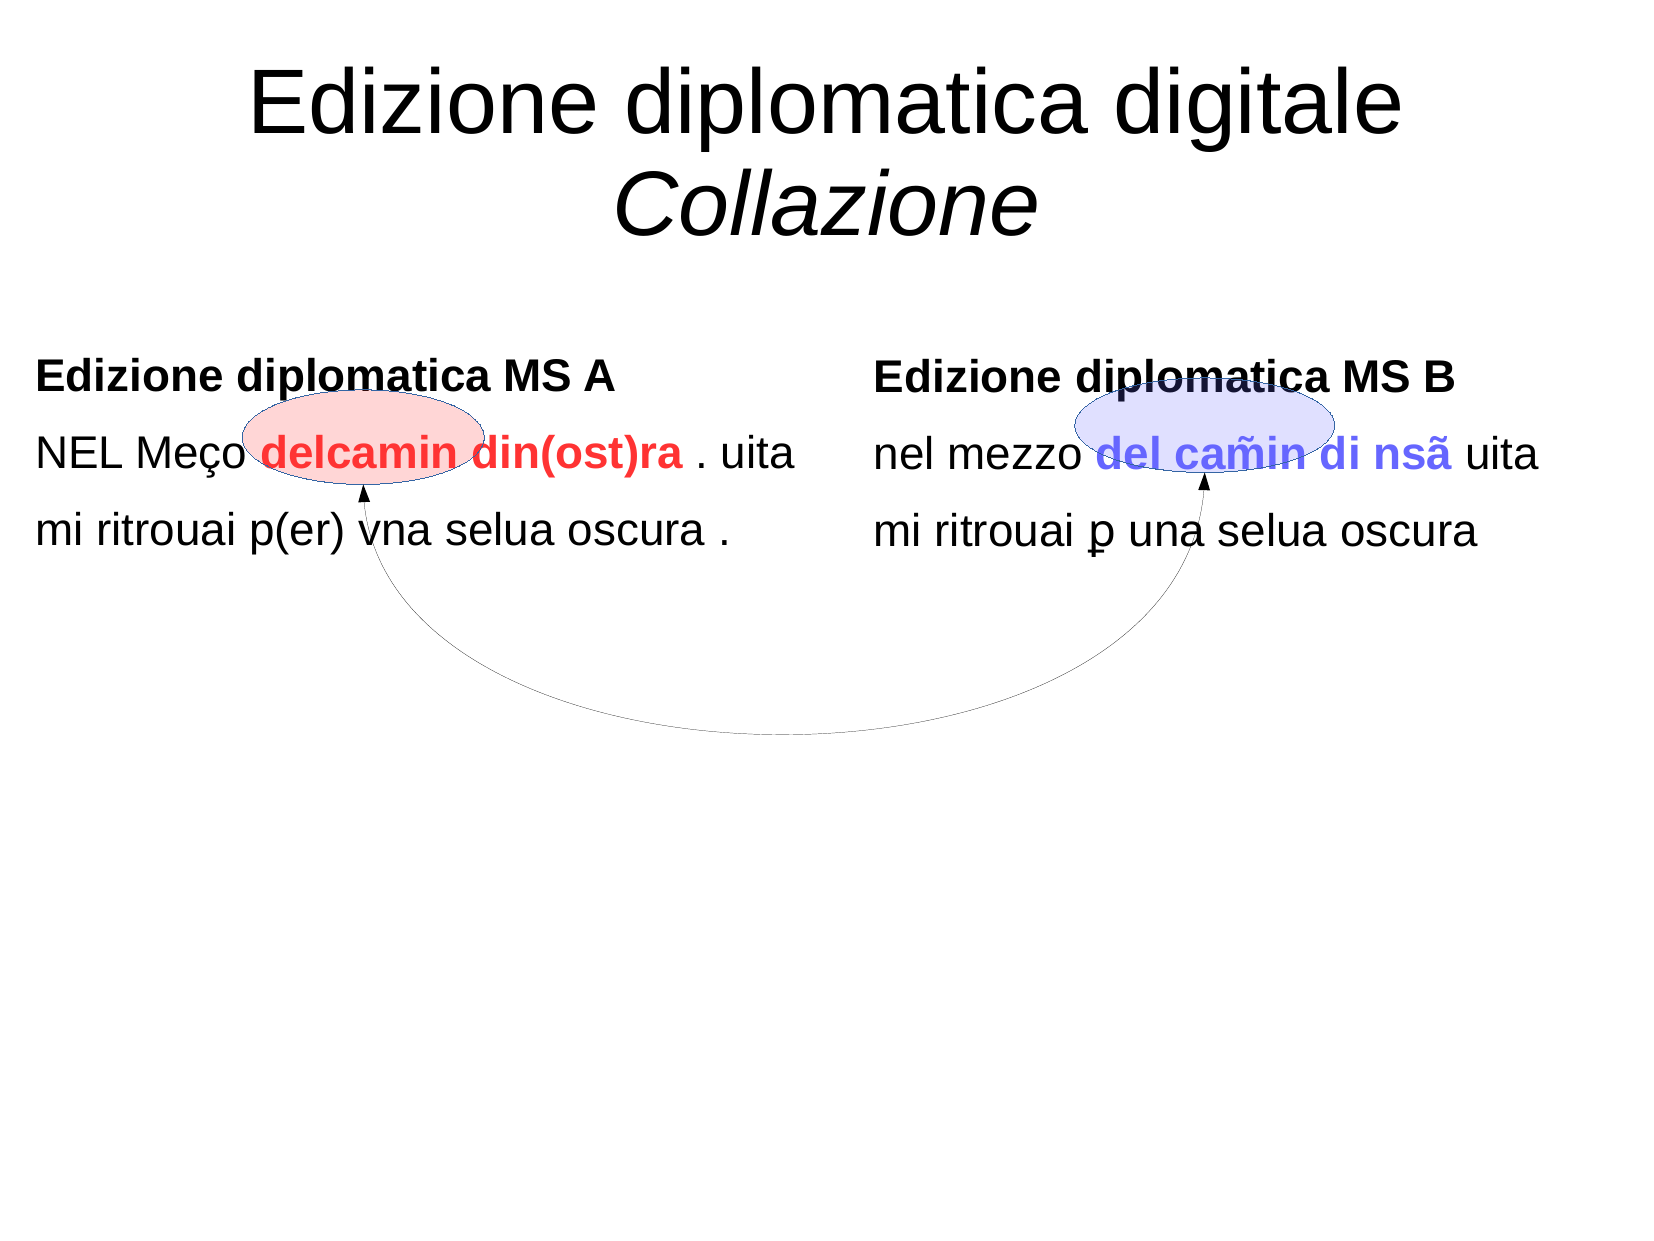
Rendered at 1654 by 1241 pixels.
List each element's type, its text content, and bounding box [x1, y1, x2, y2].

text_box [1074, 377, 1335, 473]
title Edizione diplomatica digitale Collazione [82, 49, 1571, 257]
text_box [242, 389, 485, 485]
list Edizione diplomatica MS A NEL Meço delcamin din(ost)ra . uita mi ritrouai p(er) vna selua oscura . [35, 324, 857, 649]
list Edizione diplomatica MS B nel mezzo del cam̃in di nsã uita mi ritrouai ꝑ una selua oscura [874, 325, 1642, 603]
